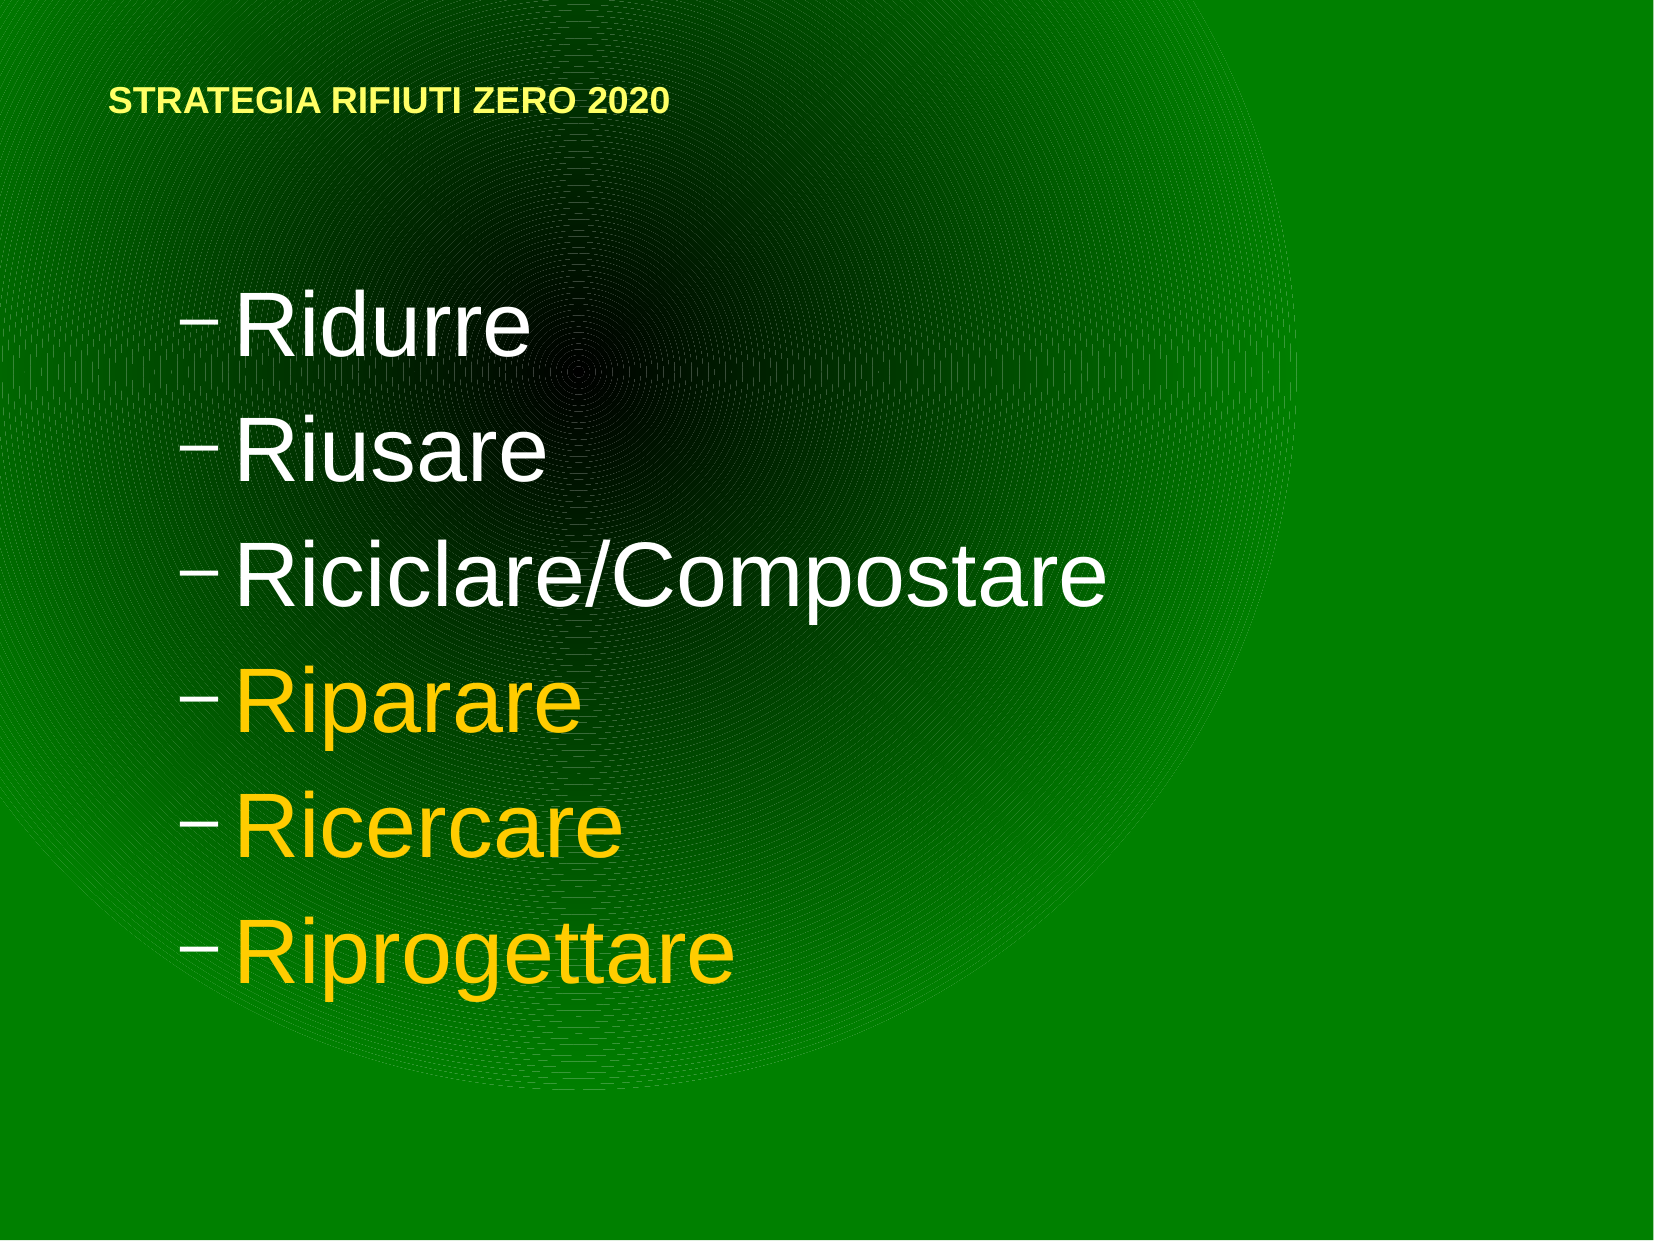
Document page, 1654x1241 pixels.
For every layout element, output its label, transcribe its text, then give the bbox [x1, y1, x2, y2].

text_box STRATEGIA RIFIUTI ZERO 2020 [93, 72, 1540, 131]
text_box Ridurre Riusare Riciclare/Compostare Riparare Ricercare Riprogettare [147, 265, 1418, 1123]
